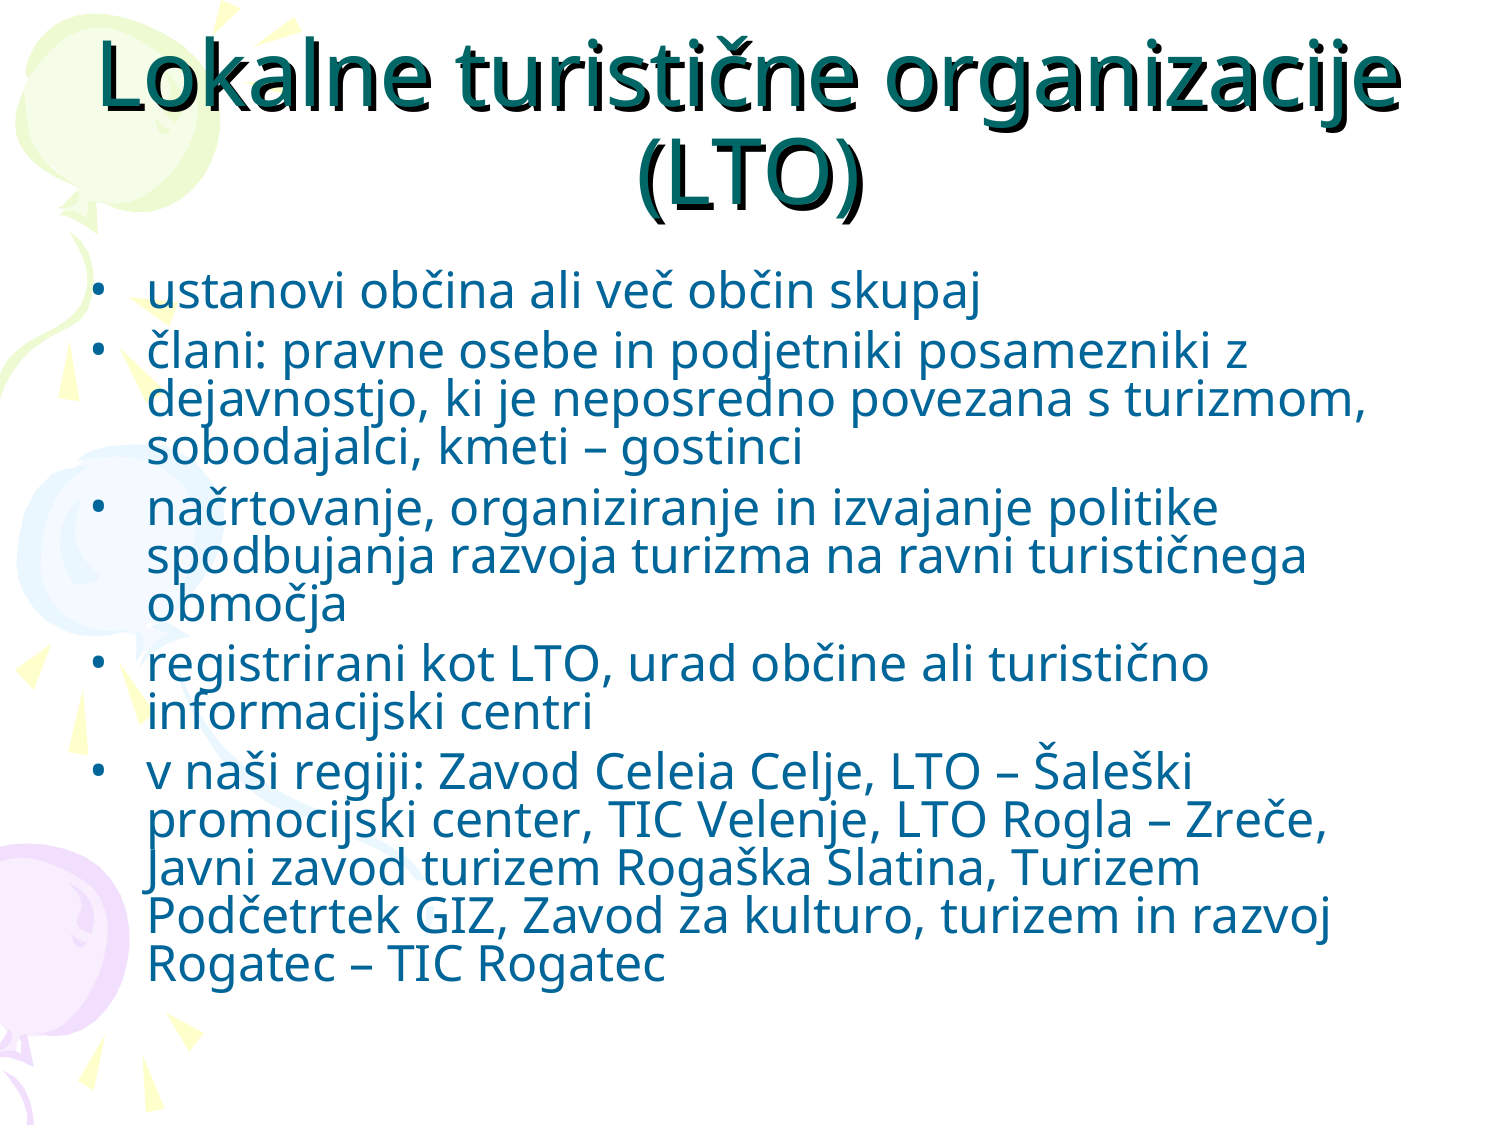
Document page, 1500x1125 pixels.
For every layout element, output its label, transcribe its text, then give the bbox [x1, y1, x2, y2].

title Lokalne turistične organizacije (LTO) [72, 16, 1426, 233]
list ustanovi občina ali več občin skupaj člani: pravne osebe in podjetniki posamezniki z dejavnostjo, ki je neposredno povezana s turizmom, sobodajalci, kmeti – gostinci načrtovanje, organiziranje in izvajanje politike spodbujanja razvoja turizma na ravni turističnega območja registrirani kot LTO, urad občine ali turistično informacijski centri v naši regiji: Zavod Celeia Celje, LTO – Šaleški promocijski center, TIC Velenje, LTO Rogla – Zreče, Javni zavod turizem Rogaška Slatina, Turizem Podčetrtek GIZ, Zavod za kulturo, turizem in razvoj Rogatec – TIC Rogatec [75, 262, 1426, 994]
